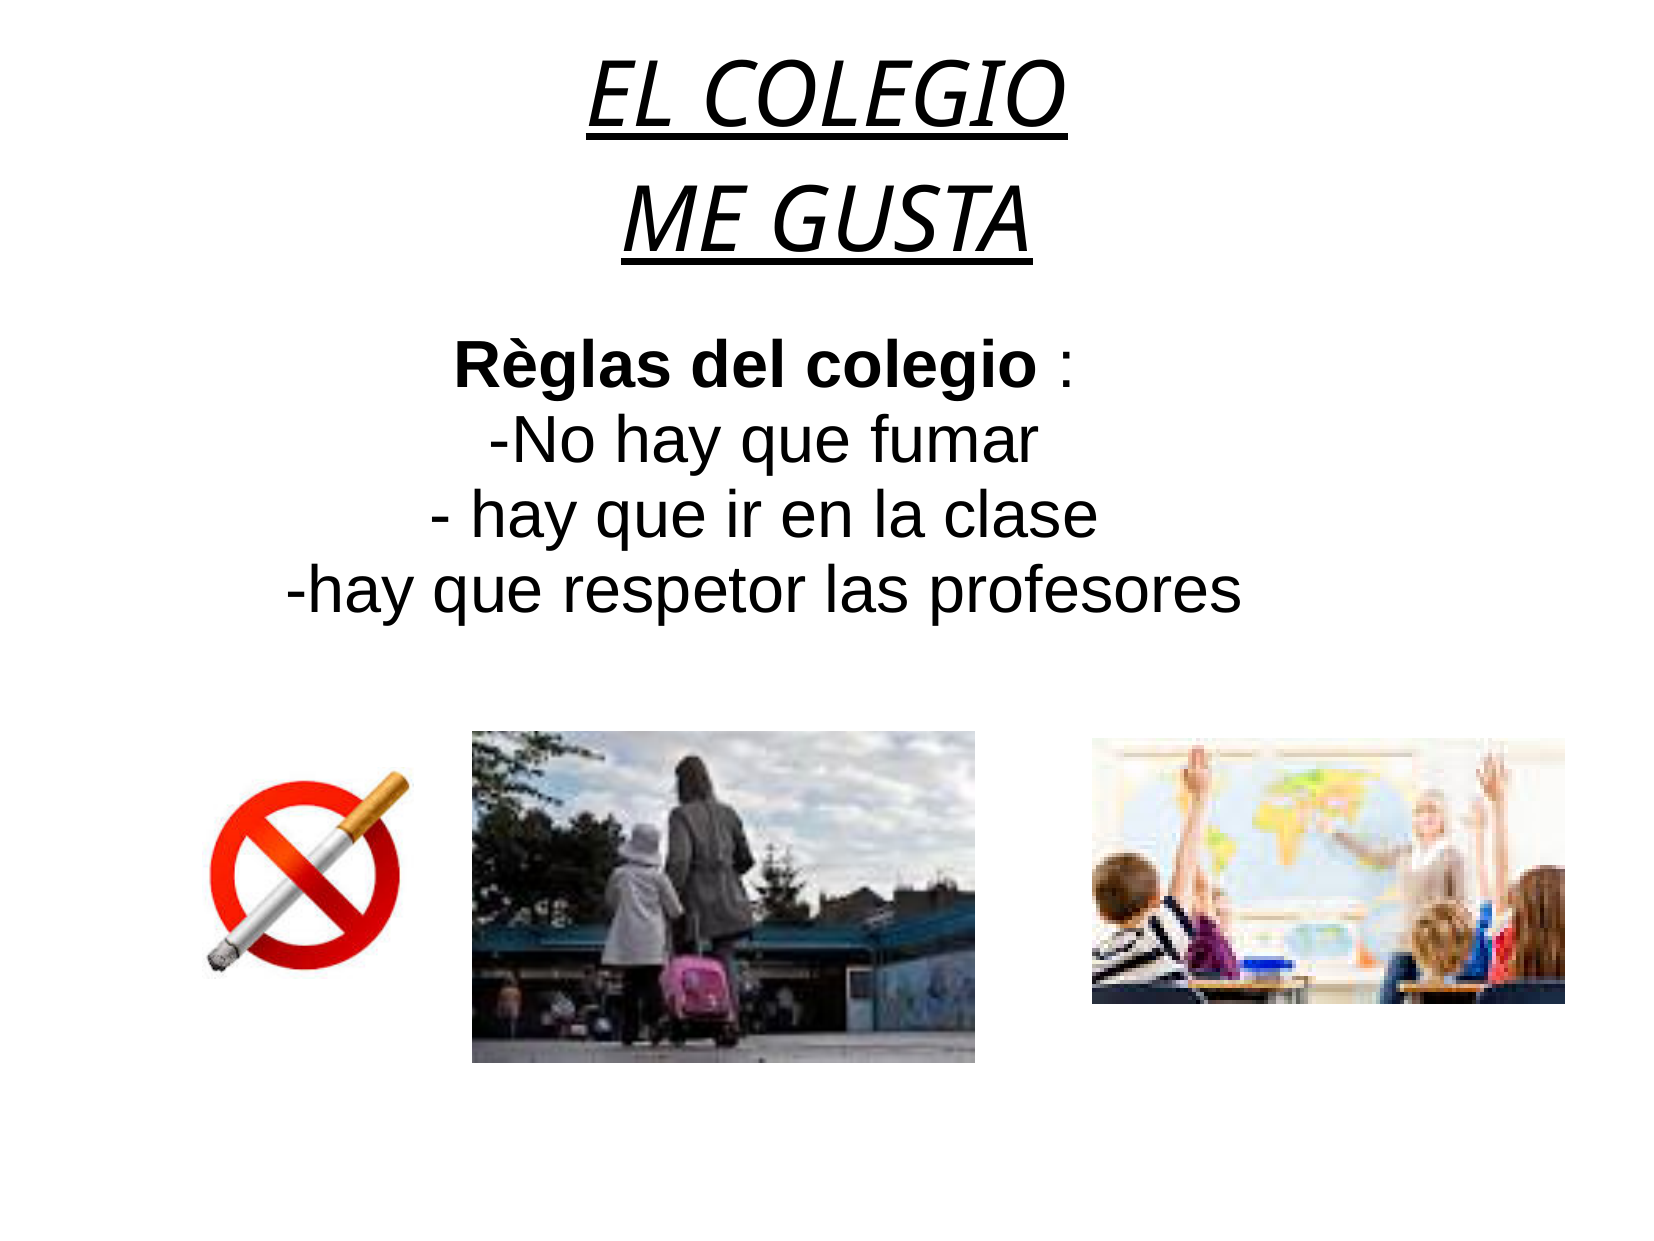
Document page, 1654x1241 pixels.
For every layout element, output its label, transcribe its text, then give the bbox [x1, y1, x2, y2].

picture [202, 767, 414, 979]
picture [1092, 738, 1565, 1004]
picture [472, 731, 975, 1063]
subtitle Règlas del colegio : -No hay que fumar - hay que ir en la clase -hay que respetor las profesores [82, 290, 1447, 739]
title EL COLEGIO ME GUSTA [82, 41, 1571, 265]
